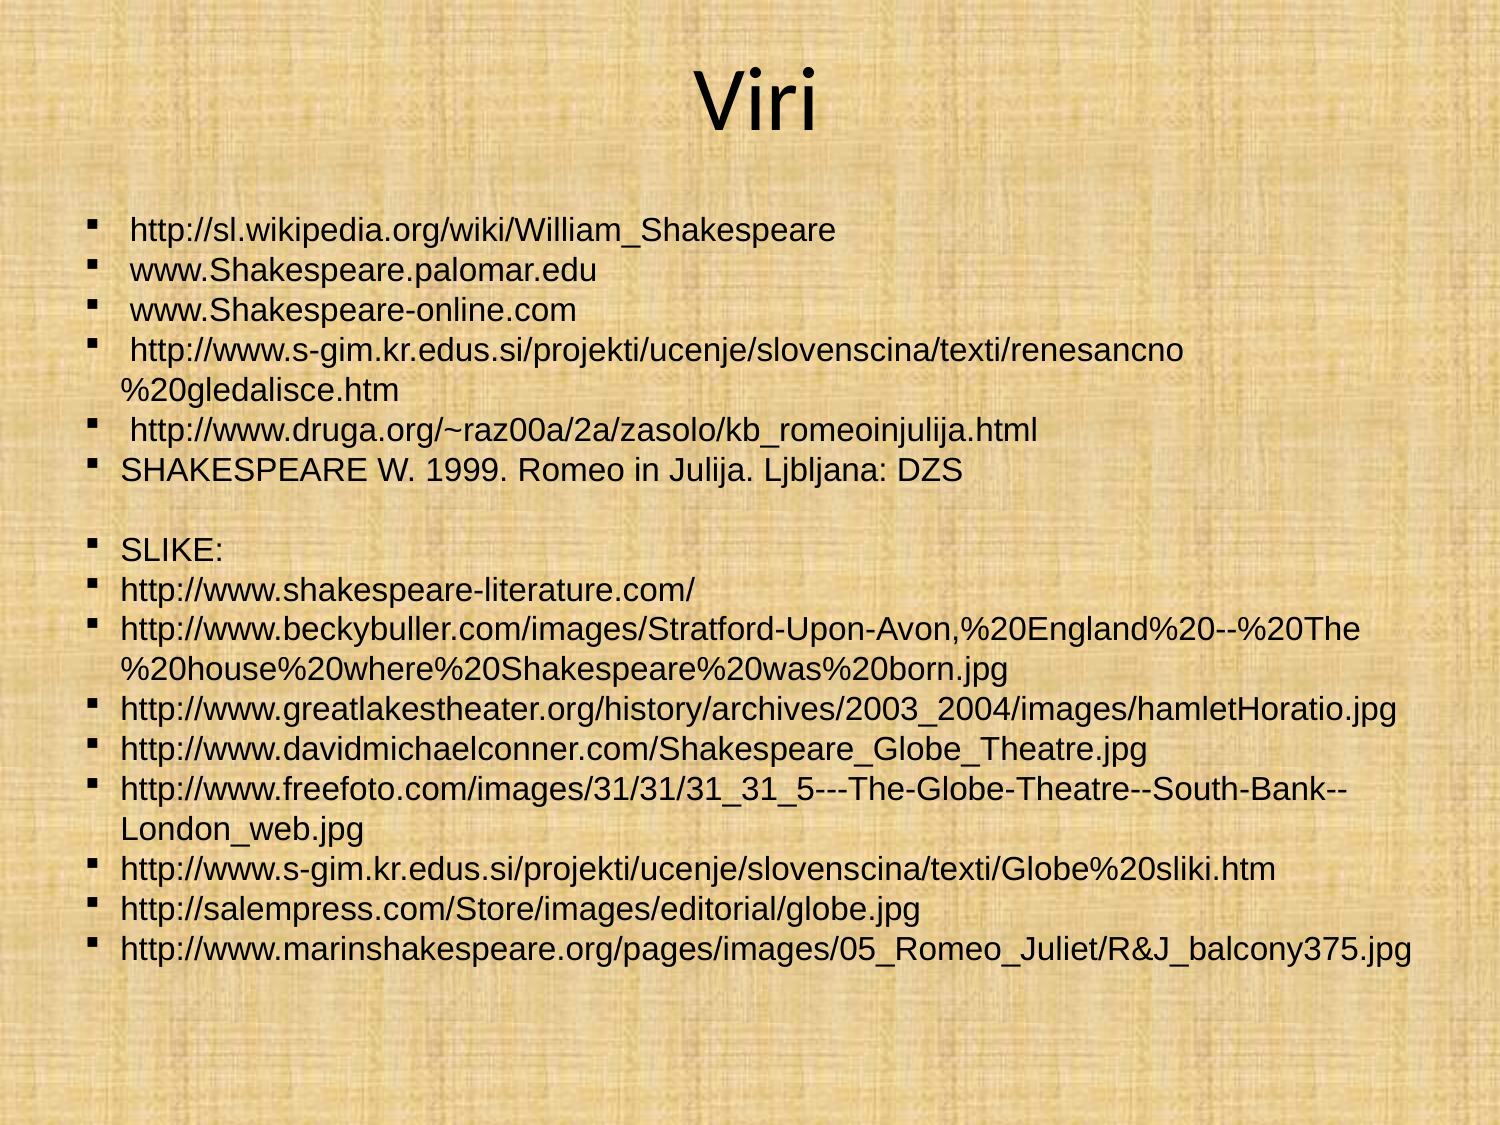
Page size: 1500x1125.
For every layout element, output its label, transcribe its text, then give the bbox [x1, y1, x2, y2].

picture [0, 0, 1500, 1125]
text_box http://sl.wikipedia.org/wiki/William_Shakespeare www.Shakespeare.palomar.edu www.Shakespeare-online.com http://www.s-gim.kr.edus.si/projekti/ucenje/slovenscina/texti/renesancno%20gledalisce.htm http://www.druga.org/~raz00a/2a/zasolo/kb_romeoinjulija.html SHAKESPEARE W. 1999. Romeo in Julija. Ljbljana: DZS SLIKE: http://www.shakespeare-literature.com/ http://www.beckybuller.com/images/Stratford-Upon-Avon,%20England%20--%20The%20house%20where%20Shakespeare%20was%20born.jpg http://www.greatlakestheater.org/history/archives/2003_2004/images/hamletHoratio.jpg http://www.davidmichaelconner.com/Shakespeare_Globe_Theatre.jpg http://www.freefoto.com/images/31/31/31_31_5---The-Globe-Theatre--South-Bank--London_web.jpg http://www.s-gim.kr.edus.si/projekti/ucenje/slovenscina/texti/Globe%20sliki.htm http://salempress.com/Store/images/editorial/globe.jpg http://www.marinshakespeare.org/pages/images/05_Romeo_Juliet/R&J_balcony375.jpg [70, 200, 1465, 1125]
title Viri [82, 0, 1432, 188]
